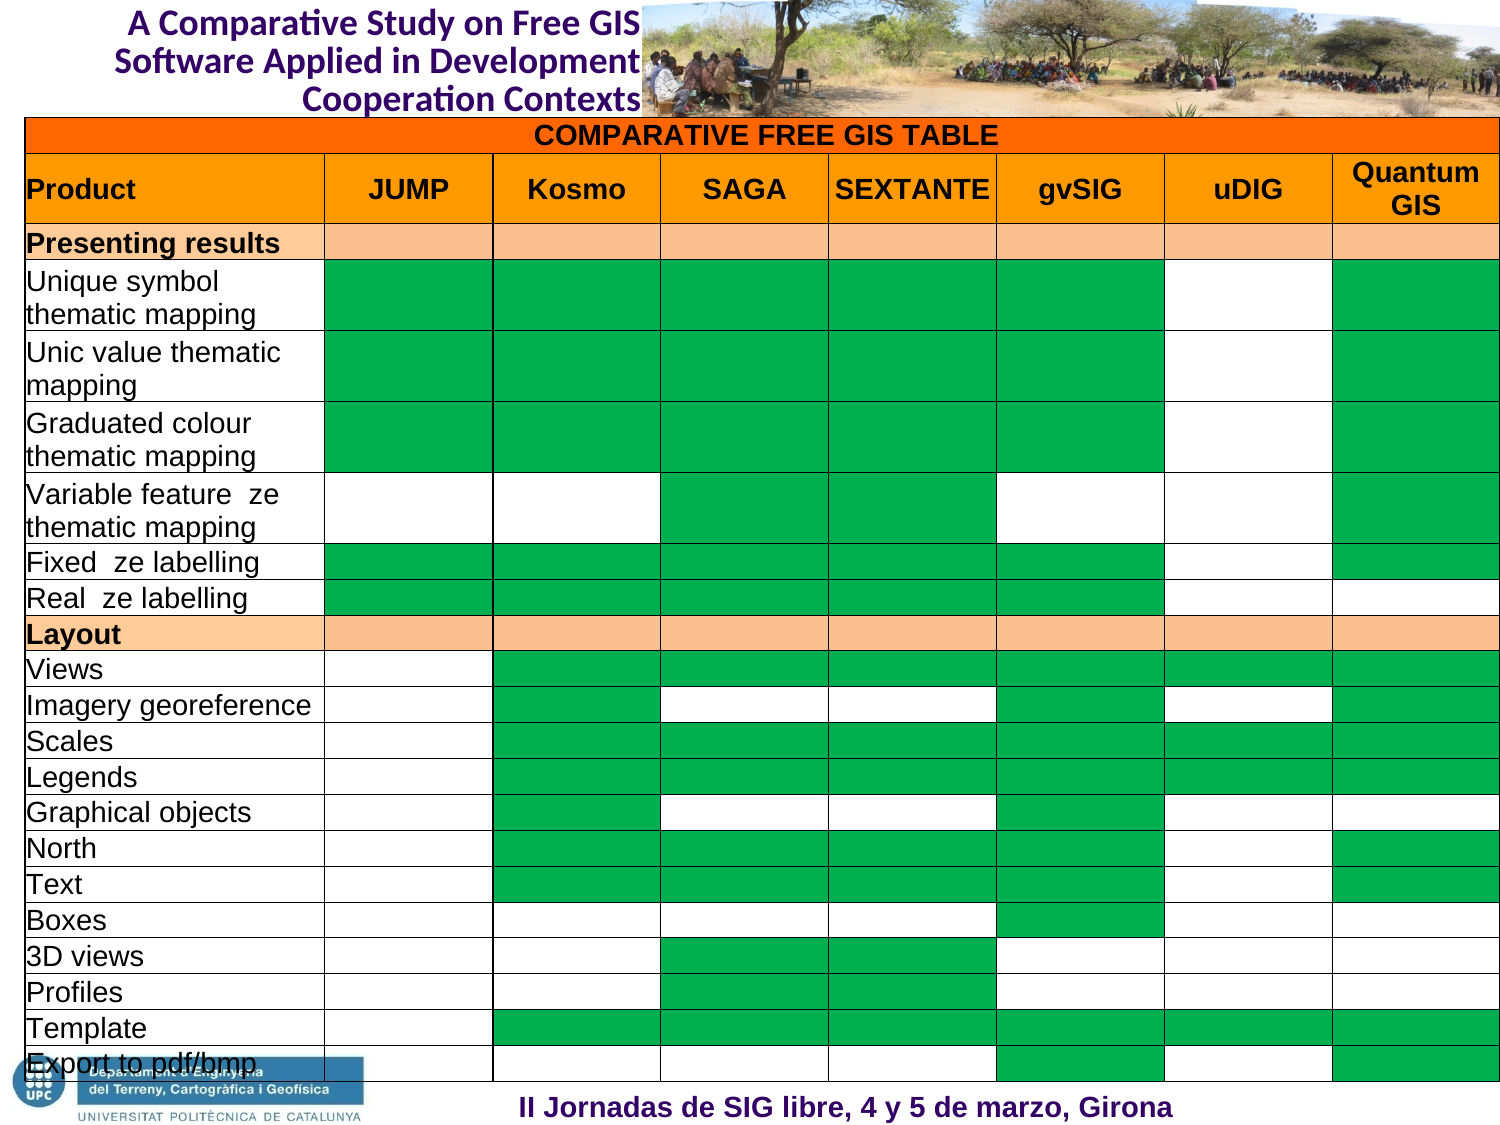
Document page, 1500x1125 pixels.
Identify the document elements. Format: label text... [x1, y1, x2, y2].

text_box [494, 1010, 660, 1045]
text_box 3D views [26, 948, 37, 964]
text_box [494, 544, 660, 579]
text_box [829, 867, 996, 902]
text_box [997, 1010, 1164, 1045]
text_box [1165, 759, 1332, 794]
picture [642, 0, 1500, 117]
text_box [1333, 473, 1499, 543]
text_box Layout [26, 616, 324, 650]
text_box [997, 759, 1164, 794]
text_box Kosmo [494, 154, 660, 223]
text_box [997, 260, 1164, 330]
text_box [997, 616, 1164, 650]
text_box SAGA [661, 154, 828, 223]
text_box [494, 723, 660, 758]
text_box [1333, 687, 1499, 722]
text_box [661, 831, 828, 866]
text_box SEXTANTE [829, 154, 996, 223]
text_box [325, 224, 492, 259]
text_box [494, 867, 660, 902]
text_box [494, 687, 660, 722]
text_box [325, 260, 492, 330]
text_box 3D views [26, 938, 324, 973]
text_box [997, 651, 1164, 686]
text_box [997, 723, 1164, 758]
text_box [829, 224, 996, 259]
text_box Real ze labelling [26, 580, 324, 615]
text_box [829, 759, 996, 794]
text_box [661, 473, 828, 543]
text_box [1165, 616, 1332, 650]
text_box [494, 224, 660, 259]
text_box [829, 331, 996, 401]
text_box North [26, 831, 324, 866]
text_box [494, 759, 660, 794]
text_box [1333, 544, 1499, 579]
text_box [1333, 651, 1499, 686]
text_box [661, 974, 828, 1009]
text_box [1333, 224, 1499, 259]
text_box Profiles [26, 974, 324, 1009]
text_box [661, 224, 828, 259]
text_box [829, 260, 996, 330]
text_box Fixed ze labelling [26, 544, 324, 579]
text_box Graphical objects [26, 795, 324, 830]
text_box COMPARATIVE FREE GIS TABLE [26, 118, 1499, 153]
text_box Views [26, 651, 324, 686]
text_box [829, 473, 996, 543]
text_box [997, 544, 1164, 579]
text_box [1333, 867, 1499, 902]
text_box [661, 402, 828, 472]
text_box Quantum GIS [1333, 154, 1499, 223]
text_box Template [26, 1010, 324, 1045]
text_box [997, 580, 1164, 615]
text_box [661, 867, 828, 902]
text_box [829, 616, 996, 650]
text_box Export to pdf/bmp [26, 1046, 324, 1081]
text_box [661, 331, 828, 401]
text_box [494, 651, 660, 686]
text_box [997, 402, 1164, 472]
text_box [997, 903, 1164, 937]
text_box [494, 331, 660, 401]
text_box [661, 651, 828, 686]
text_box [494, 795, 660, 830]
text_box Variable feature ze thematic mapping [26, 473, 324, 543]
text_box [997, 867, 1164, 902]
text_box [494, 260, 660, 330]
text_box [829, 580, 996, 615]
text_box [997, 831, 1164, 866]
text_box [829, 402, 996, 472]
text_box [1333, 1046, 1499, 1081]
picture [325, 1054, 376, 1081]
text_box [829, 1010, 996, 1045]
text_box Legends [26, 759, 324, 794]
text_box [997, 795, 1164, 830]
text_box Product [26, 154, 324, 223]
text_box [1333, 260, 1499, 330]
text_box [1333, 616, 1499, 650]
text_box Unic value thematic mapping [26, 331, 324, 401]
text_box Imagery georeference [26, 687, 324, 722]
text_box [1165, 1010, 1332, 1045]
text_box [1165, 723, 1332, 758]
text_box [661, 938, 828, 973]
text_box [661, 1010, 828, 1045]
text_box [1165, 224, 1332, 259]
text_box [1333, 723, 1499, 758]
text_box [494, 616, 660, 650]
text_box Boxes [26, 903, 324, 937]
text_box [997, 1046, 1164, 1081]
text_box [1333, 1010, 1499, 1045]
text_box JUMP [325, 154, 492, 223]
text_box [1333, 759, 1499, 794]
text_box [1333, 402, 1499, 472]
text_box [997, 687, 1164, 722]
text_box Presenting results [26, 224, 324, 259]
text_box [661, 260, 828, 330]
text_box [1333, 331, 1499, 401]
text_box Text [26, 867, 324, 902]
text_box [997, 331, 1164, 401]
text_box Unique symbol thematic mapping [26, 260, 324, 330]
text_box [829, 544, 996, 579]
text_box [494, 402, 660, 472]
text_box [325, 402, 492, 472]
text_box [829, 651, 996, 686]
text_box [997, 224, 1164, 259]
text_box [829, 723, 996, 758]
text_box [661, 616, 828, 650]
text_box uDIG [1165, 154, 1332, 223]
text_box II Jornadas de SIG libre, 4 y 5 de marzo, Girona [360, 1083, 1341, 1125]
text_box [494, 580, 660, 615]
text_box [661, 544, 828, 579]
picture [0, 1054, 376, 1125]
text_box [325, 331, 492, 401]
text_box [325, 616, 492, 650]
text_box [661, 723, 828, 758]
text_box [829, 831, 996, 866]
text_box [661, 580, 828, 615]
text_box [494, 831, 660, 866]
text_box Scales [26, 723, 324, 758]
text_box [325, 580, 492, 615]
text_box [325, 544, 492, 579]
text_box [661, 759, 828, 794]
text_box [1165, 651, 1332, 686]
text_box [1333, 831, 1499, 866]
text_box [829, 974, 996, 1009]
text_box Graduated colour thematic mapping [26, 402, 324, 472]
text_box gvSIG [997, 154, 1164, 223]
text_box [829, 938, 996, 973]
